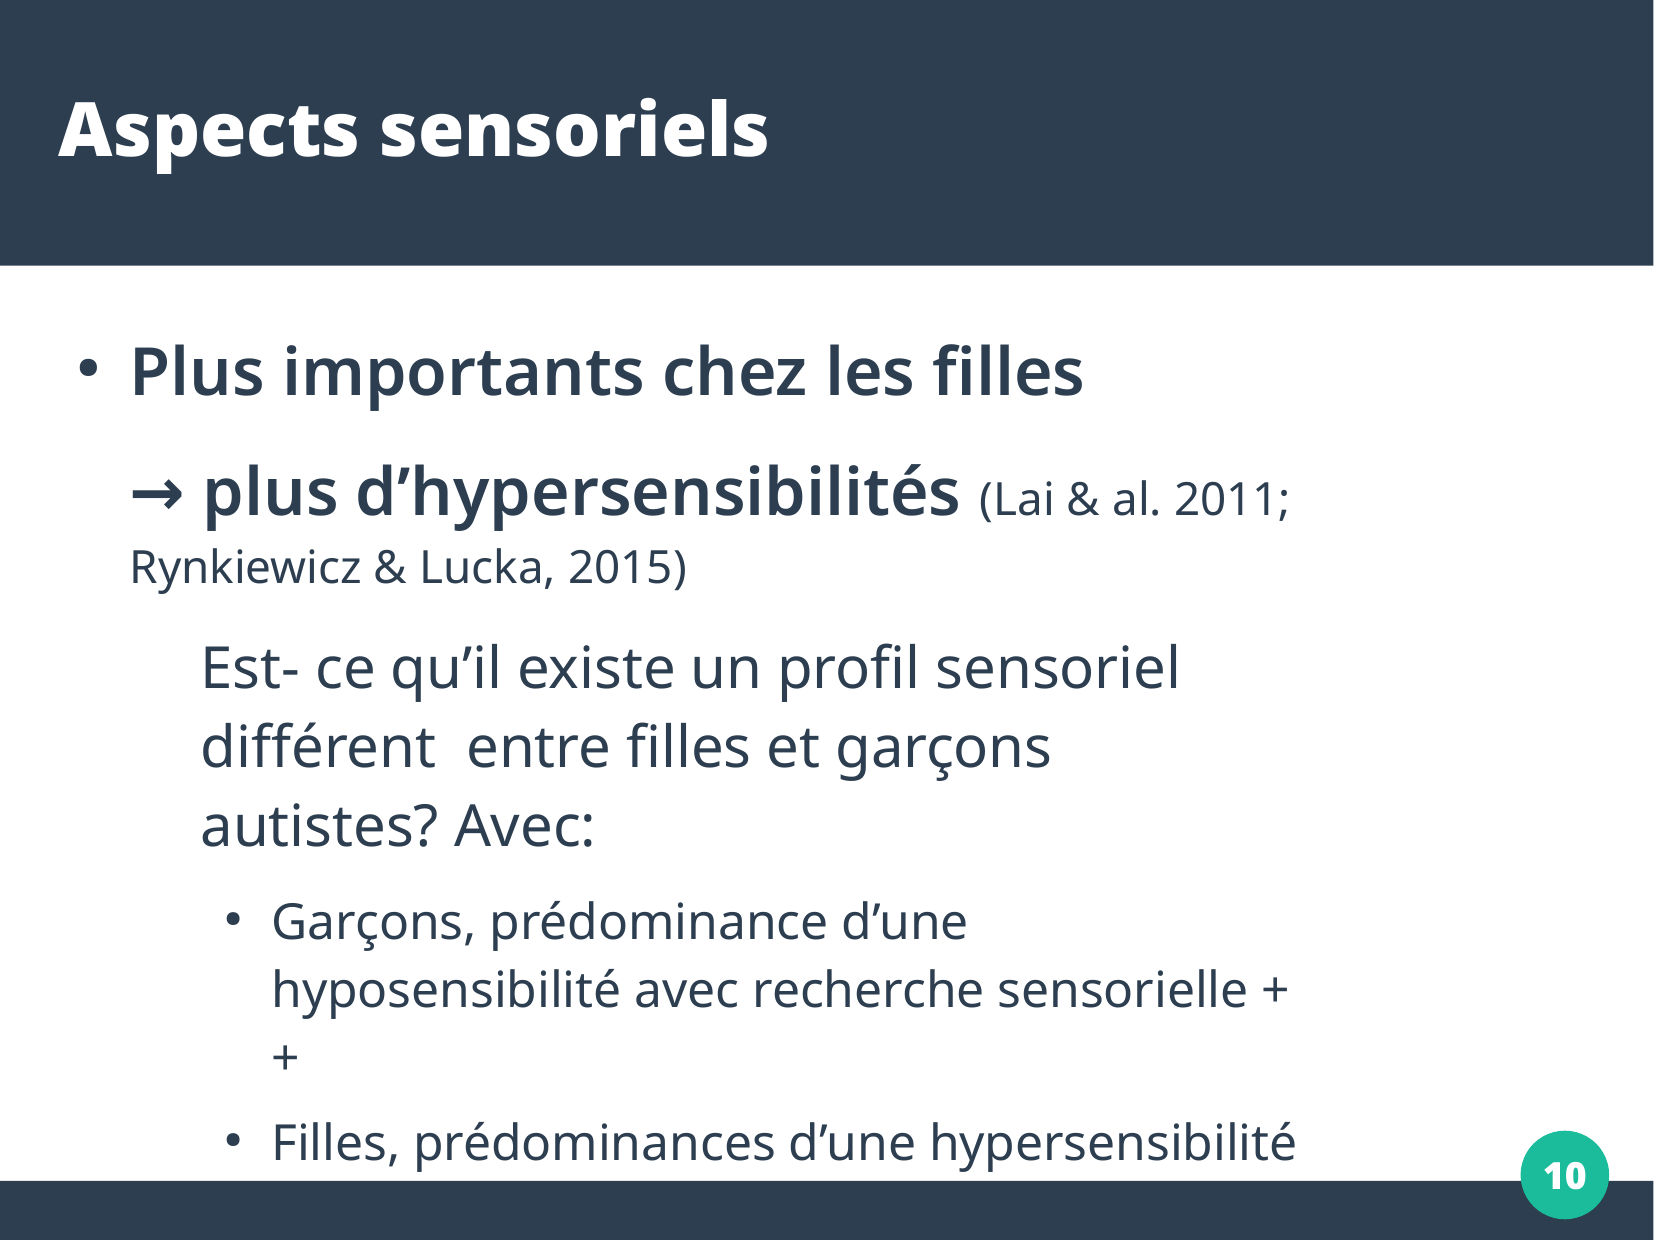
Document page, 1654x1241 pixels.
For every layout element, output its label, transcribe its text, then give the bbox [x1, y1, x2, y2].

title Aspects sensoriels [58, 49, 1595, 207]
list Plus importants chez les filles → plus d’hypersensibilités (Lai & al. 2011; Rynkiewicz & Lucka, 2015) Est- ce qu’il existe un profil sensoriel différent entre filles et garçons autistes? Avec: Garçons, prédominance d’une hyposensibilité avec recherche sensorielle ++ Filles, prédominances d’une hypersensibilité /!\ N’exclue pas hypo-sensibilité chez filles et hyper-sensibilité chez garçons!! Les profils sensoriels sont complexes! [58, 324, 1300, 1152]
